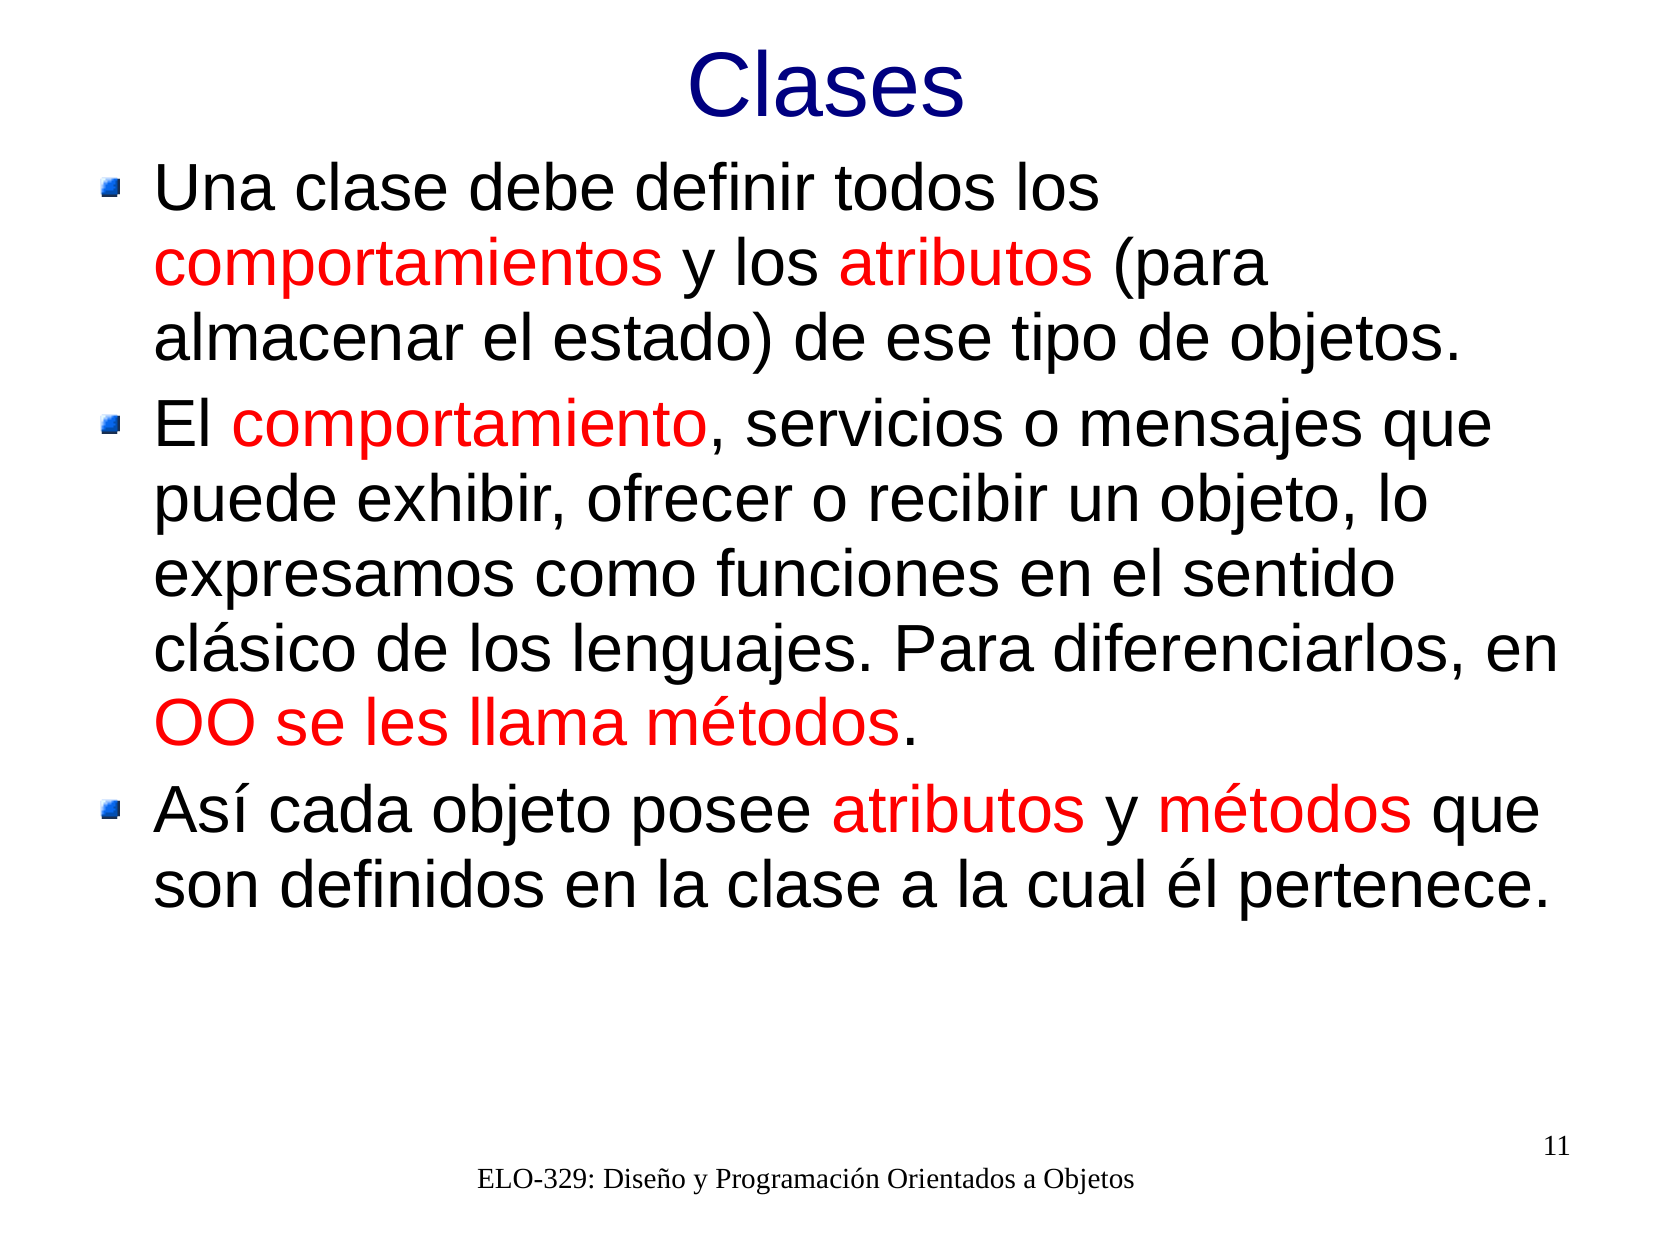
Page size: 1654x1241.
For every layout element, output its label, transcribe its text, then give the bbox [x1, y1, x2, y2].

title Clases [82, 27, 1571, 142]
list Una clase debe definir todos los comportamientos y los atributos (para almacenar el estado) de ese tipo de objetos. El comportamiento, servicios o mensajes que puede exhibir, ofrecer o recibir un objeto, lo expresamos como funciones en el sentido clásico de los lenguajes. Para diferenciarlos, en OO se les llama métodos. Así cada objeto posee atributos y métodos que son definidos en la clase a la cual él pertenece. [82, 150, 1571, 1126]
